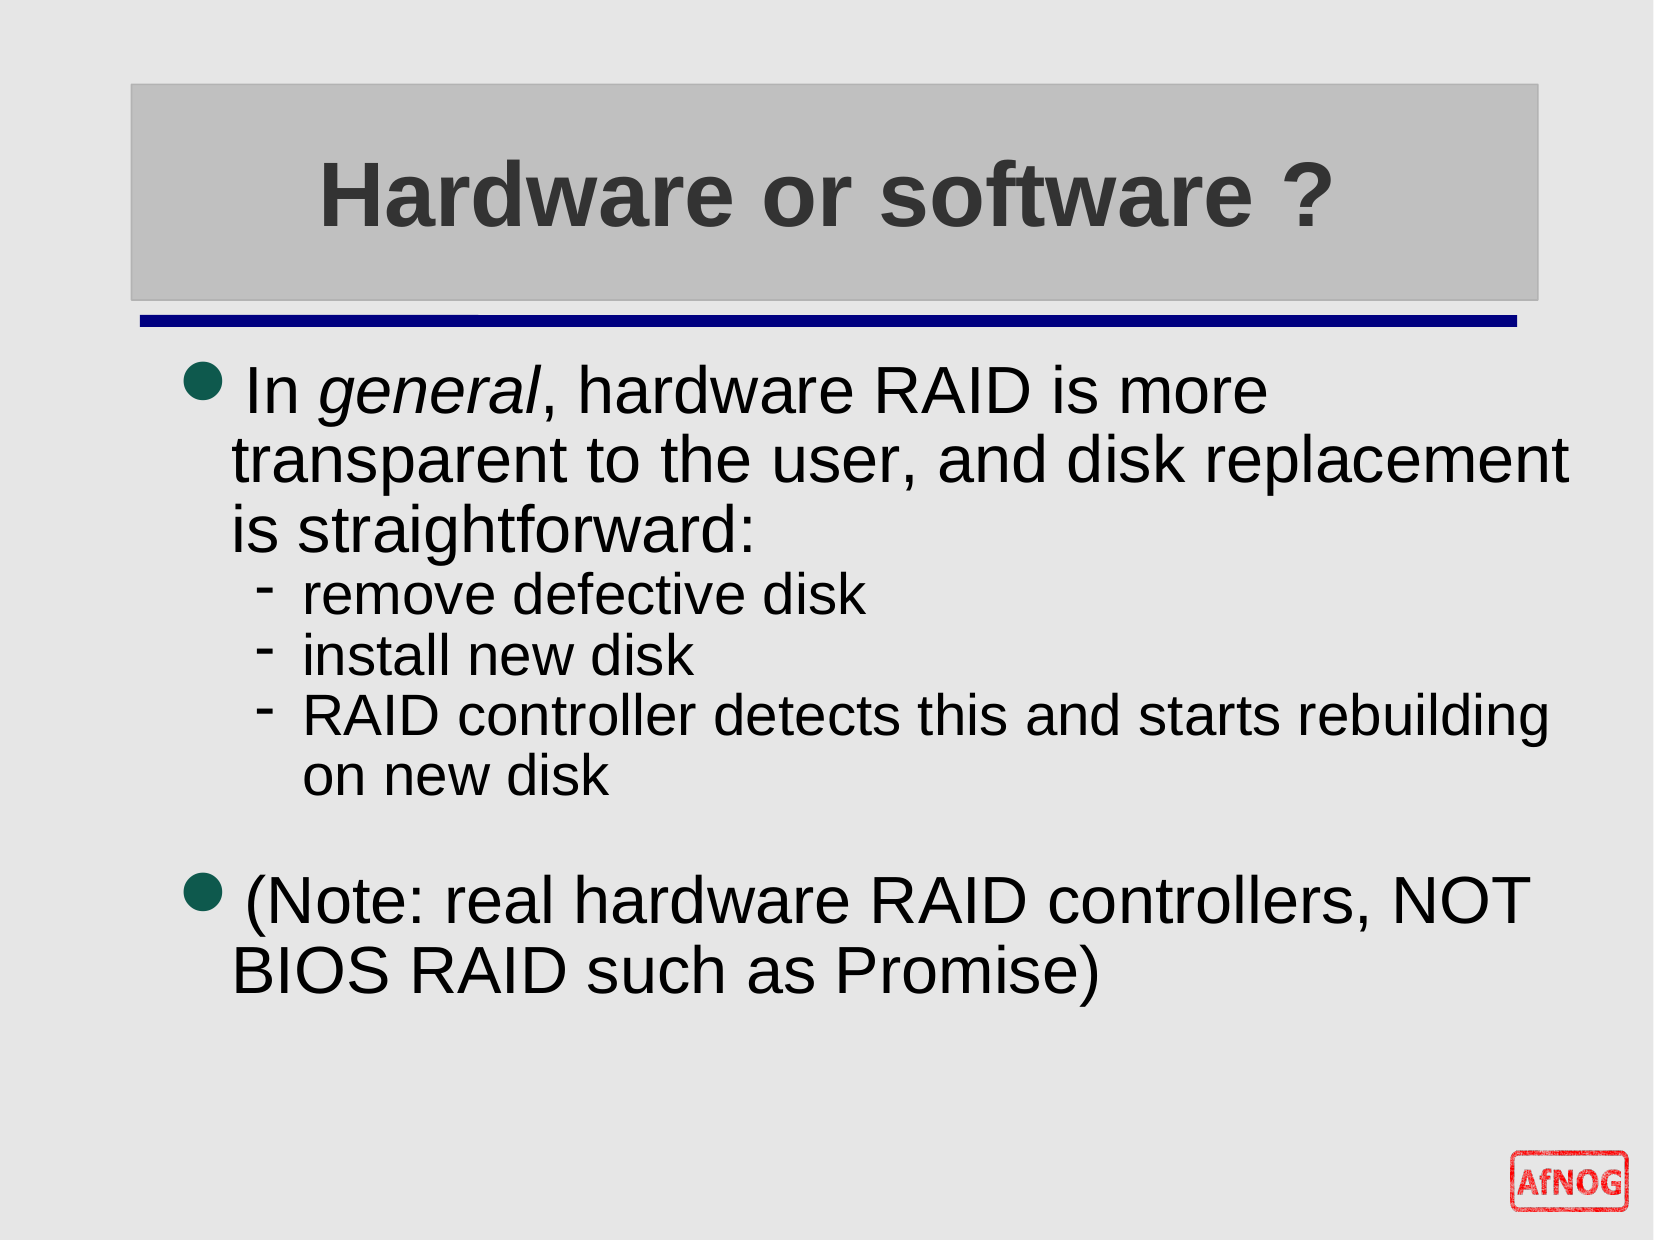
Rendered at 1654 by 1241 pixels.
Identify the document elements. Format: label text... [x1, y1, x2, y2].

text_box In general, hardware RAID is more transparent to the user, and disk replacement is straightforward: remove defective disk install new disk RAID controller detects this and starts rebuilding on new disk (Note: real hardware RAID controllers, NOT BIOS RAID such as Promise) [160, 353, 1573, 1135]
text_box Hardware or software ? [121, 91, 1534, 299]
picture [1510, 1150, 1629, 1212]
